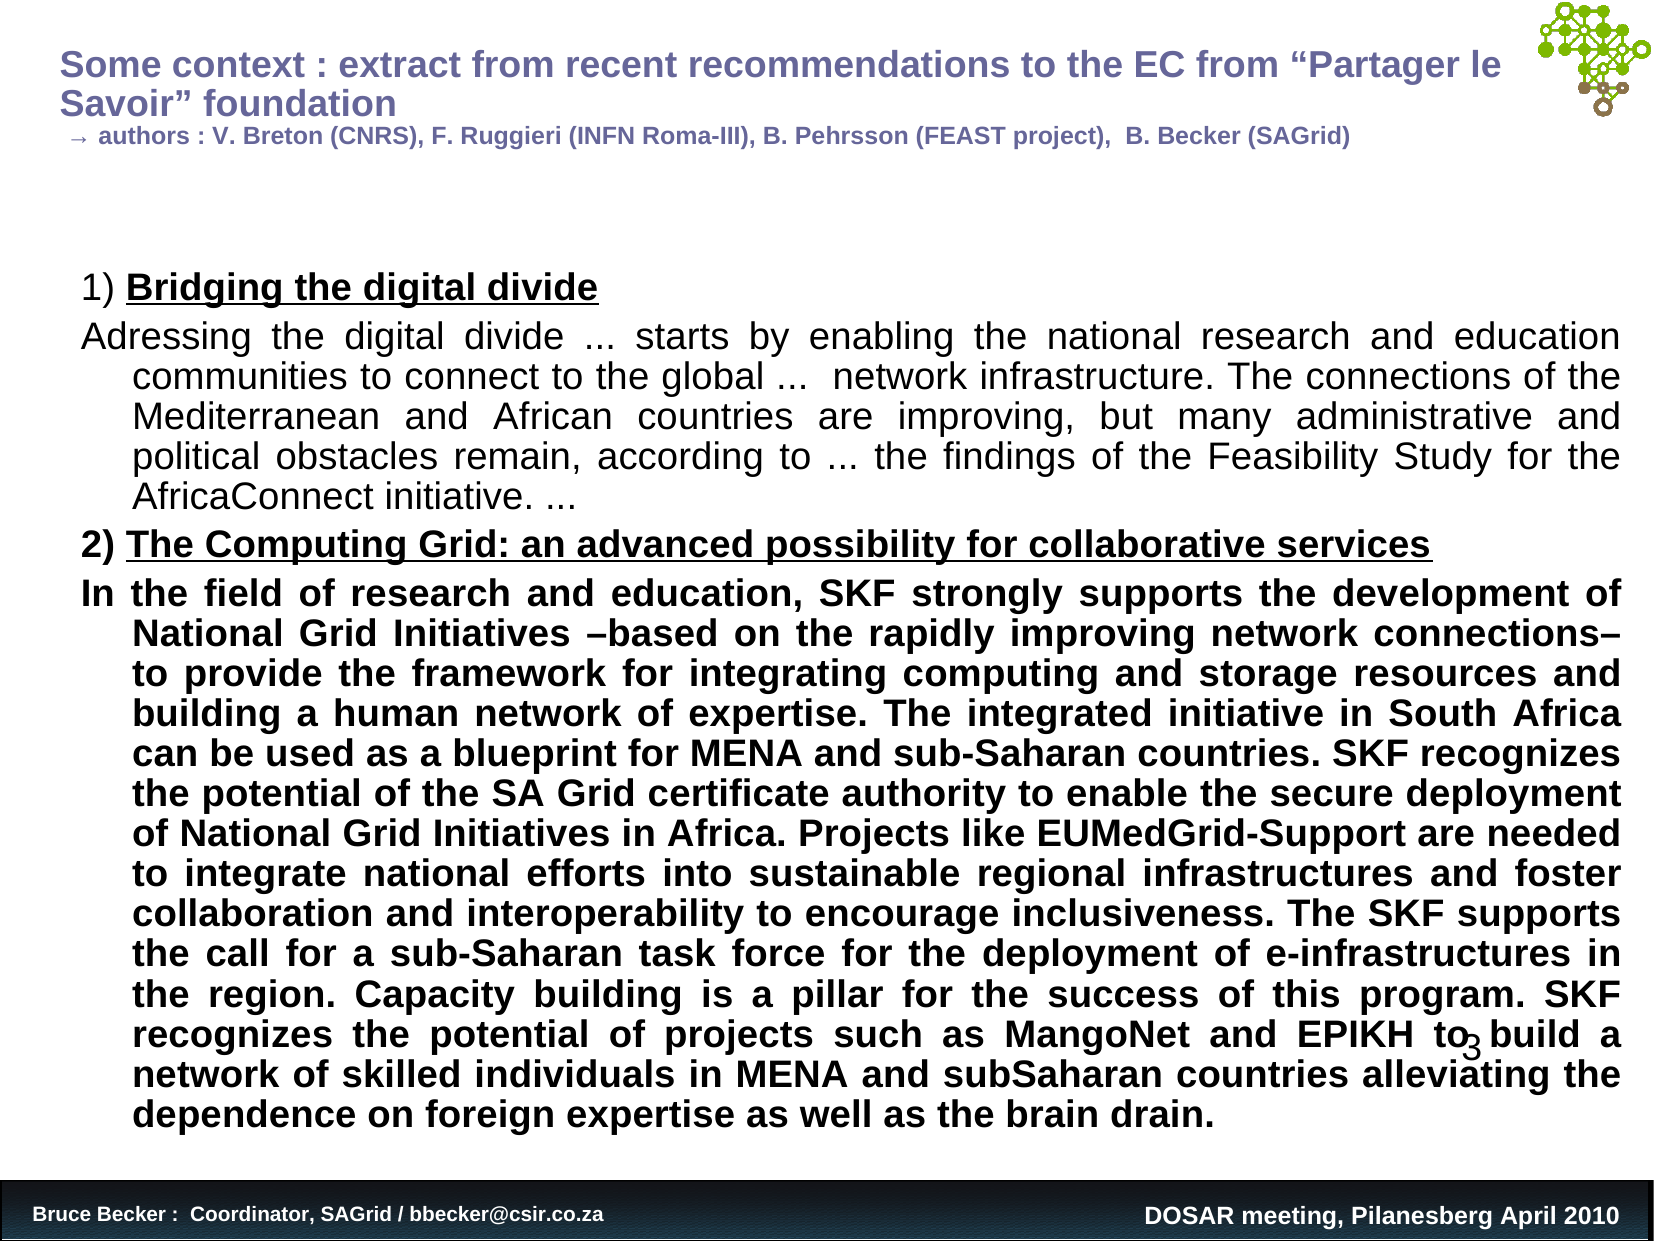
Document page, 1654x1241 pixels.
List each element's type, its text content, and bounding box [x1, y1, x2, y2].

picture [0, 1180, 1654, 1241]
picture [1534, 0, 1654, 119]
list 1) Bridging the digital divide Adressing the digital divide ... starts by enabling the national research and education communities to connect to the global ... network infrastructure. The connections of the Mediterranean and African countries are improving, but many administrative and political obstacles remain, according to ... the findings of the Feasibility Study for the AfricaConnect initiative. ... 2) The Computing Grid: an advanced possibility for collaborative services In the field of research and education, SKF strongly supports the development of National Grid Initiatives –based on the rapidly improving network connections– to provide the framework for integrating computing and storage resources and building a human network of expertise. The integrated initiative in South Africa can be used as a blueprint for MENA and sub-Saharan countries. SKF recognizes the potential of the SA Grid certificate authority to enable the secure deployment of National Grid Initiatives in Africa. Projects like EUMedGrid-Support are needed to integrate national efforts into sustainable regional infrastructures and foster collaboration and interoperability to encourage inclusiveness. The SKF supports the call for a sub-Saharan task force for the deployment of e-infrastructures in the region. Capacity building is a pillar for the success of this program. SKF recognizes the potential of projects such as MangoNet and EPIKH to build a network of skilled individuals in MENA and subSaharan countries alleviating the dependence on foreign expertise as well as the brain drain. [80, 263, 1624, 1176]
title Some context : extract from recent recommendations to the EC from “Partager le Savoir” foundation → authors : V. Breton (CNRS), F. Ruggieri (INFN Roma-III), B. Pehrsson (FEAST project), B. Becker (SAGrid) [59, 29, 1595, 167]
